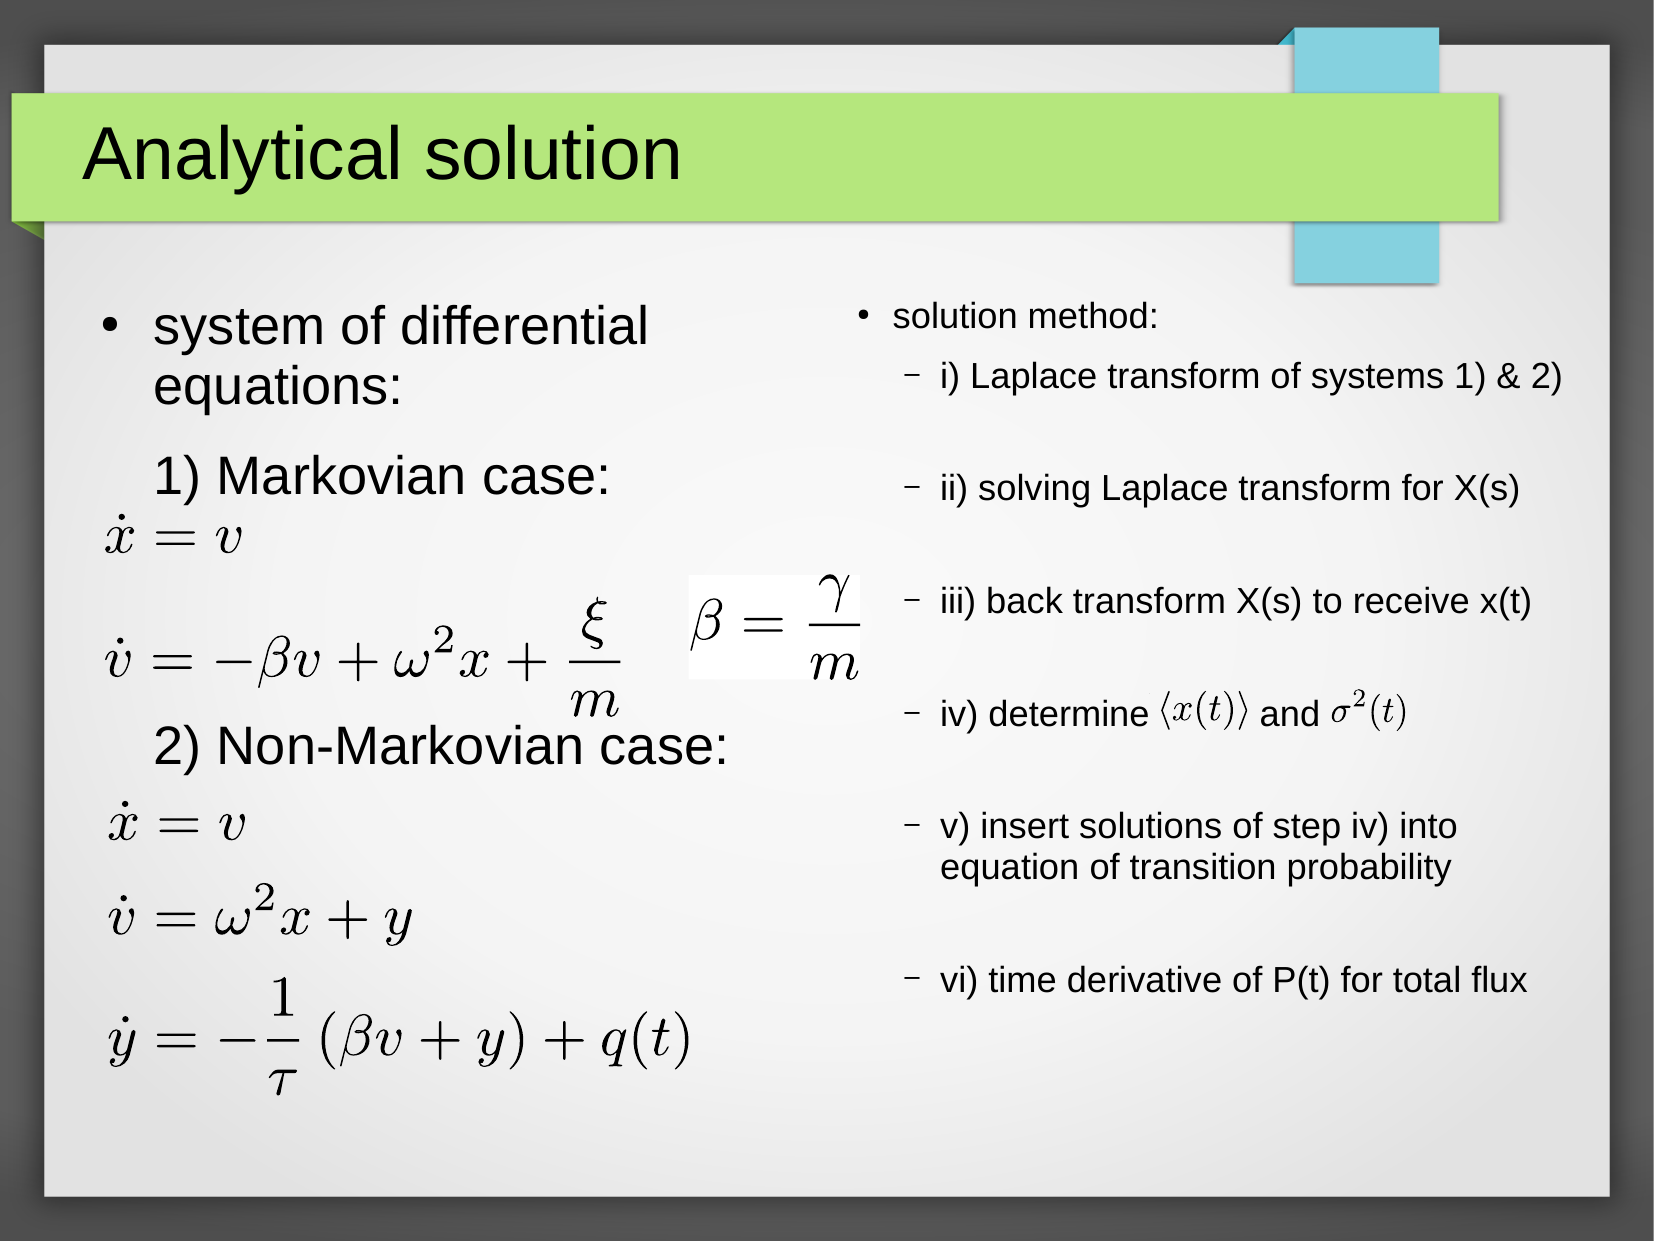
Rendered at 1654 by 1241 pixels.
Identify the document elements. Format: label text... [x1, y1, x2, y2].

list system of differential equations: 1) Markovian case: 2) Non-Markovian case: [82, 295, 809, 1015]
list solution method: i) Laplace transform of systems 1) & 2) ii) solving Laplace transform for X(s) iii) back transform X(s) to receive x(t) iv) determine and v) insert solutions of step iv) into equation of transition probability vi) time derivative of P(t) for total flux [845, 295, 1572, 1015]
text_box [103, 513, 621, 717]
text_box [106, 800, 695, 1096]
text_box [688, 574, 861, 680]
picture [0, 0, 1654, 1241]
text_box [1157, 690, 1252, 730]
text_box [1330, 689, 1409, 732]
title Analytical solution [82, 94, 1264, 213]
